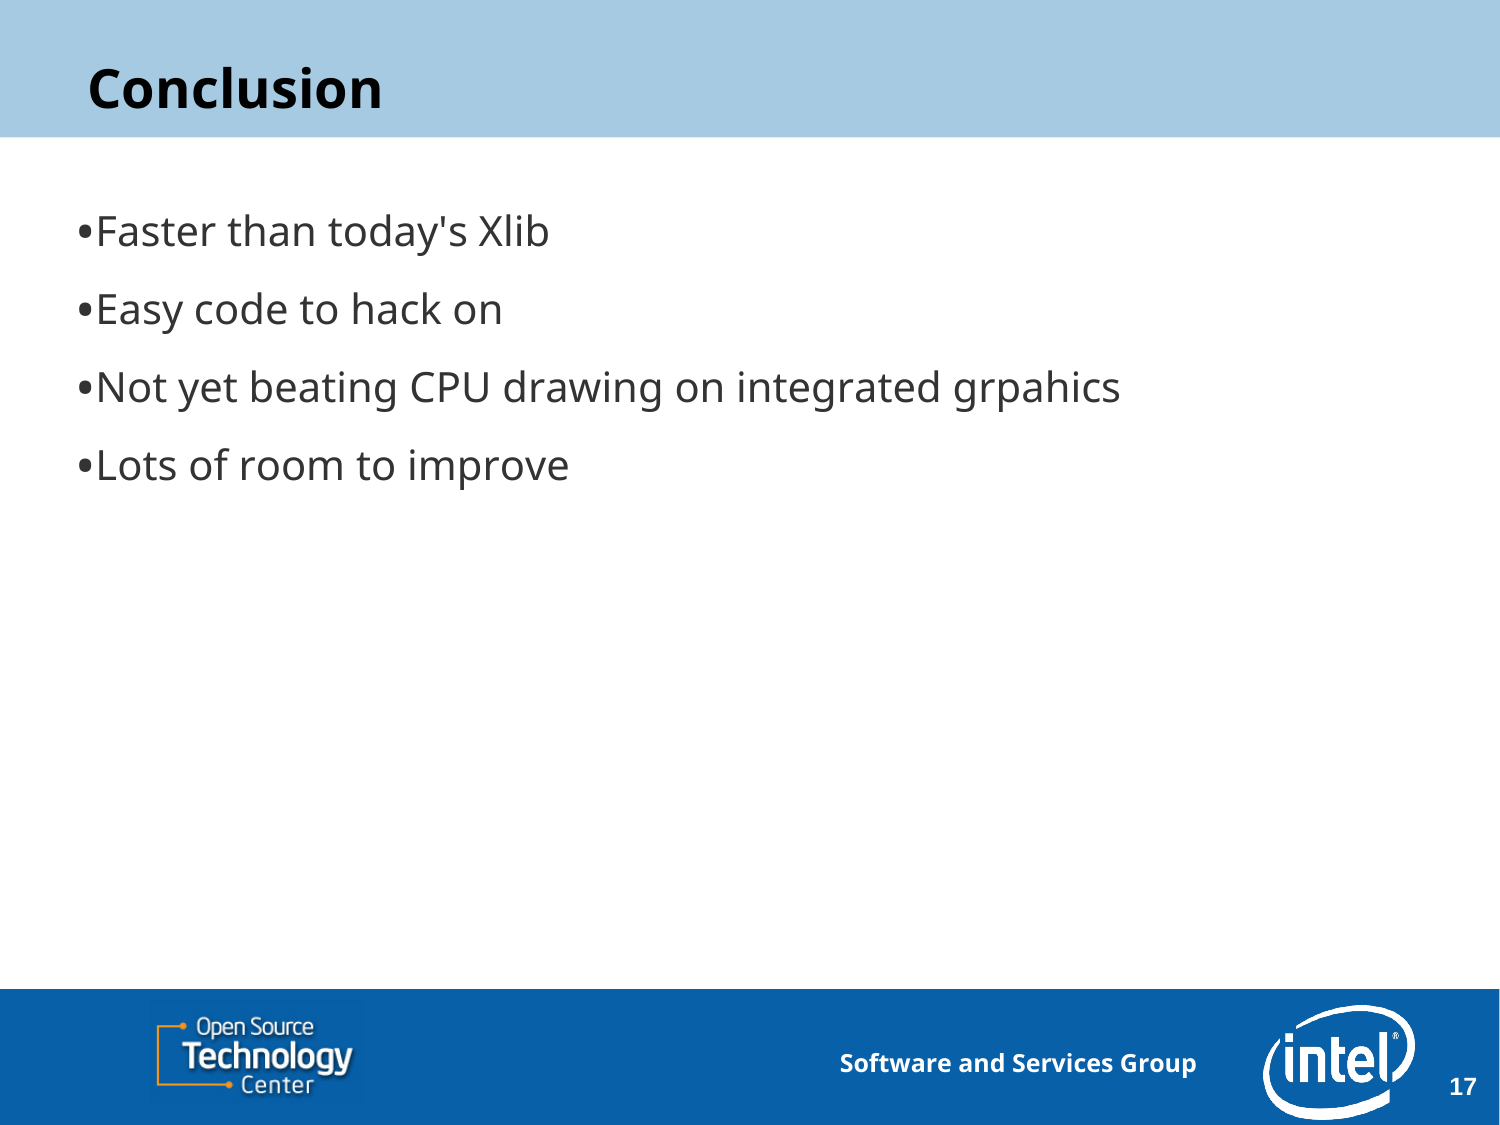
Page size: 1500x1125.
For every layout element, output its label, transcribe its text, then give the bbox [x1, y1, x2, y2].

title Conclusion [87, 44, 1446, 131]
list Faster than today's Xlib Easy code to hack on Not yet beating CPU drawing on integrated grpahics Lots of room to improve [74, 202, 1425, 930]
picture [1263, 1005, 1415, 1120]
picture [150, 999, 365, 1106]
